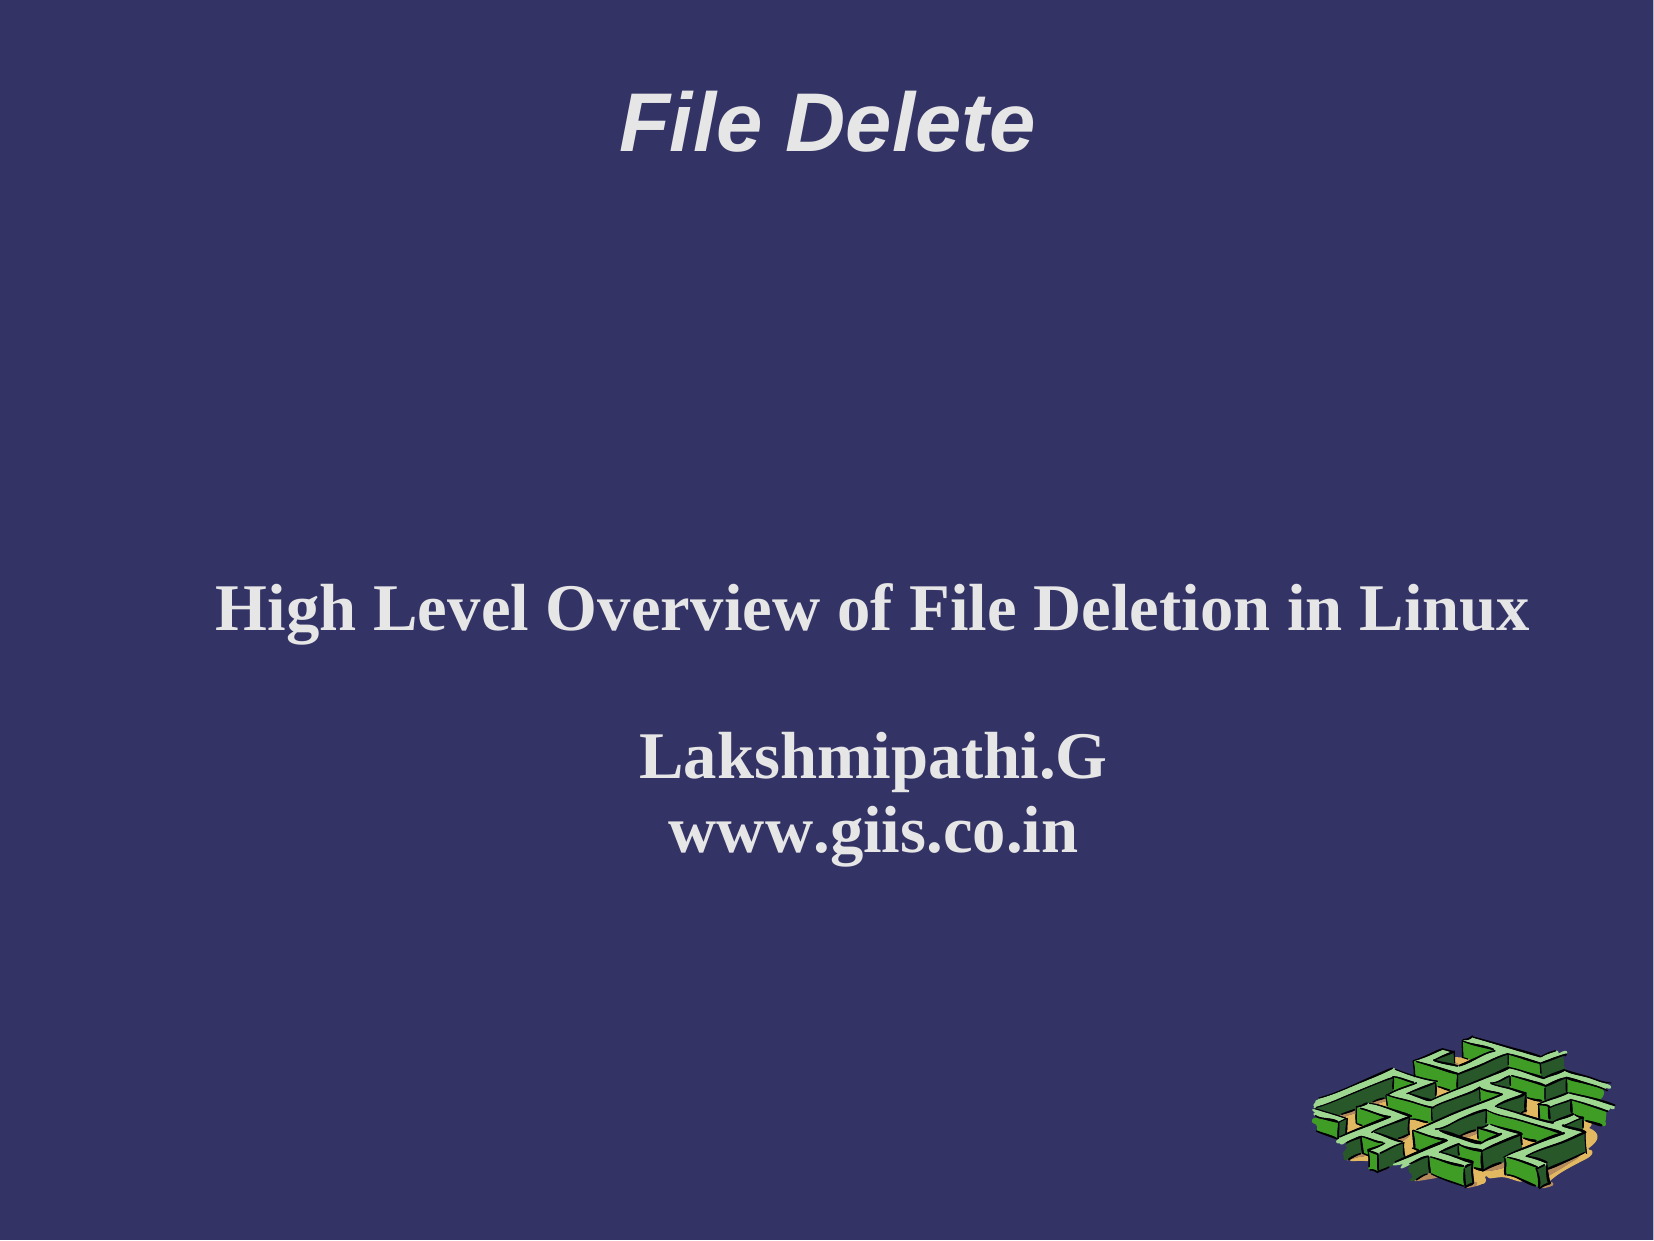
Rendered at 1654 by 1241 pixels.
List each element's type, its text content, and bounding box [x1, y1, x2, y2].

subtitle High Level Overview of File Deletion in Linux Lakshmipathi.G www.giis.co.in [178, 364, 1570, 1147]
title File Delete [121, 19, 1534, 227]
